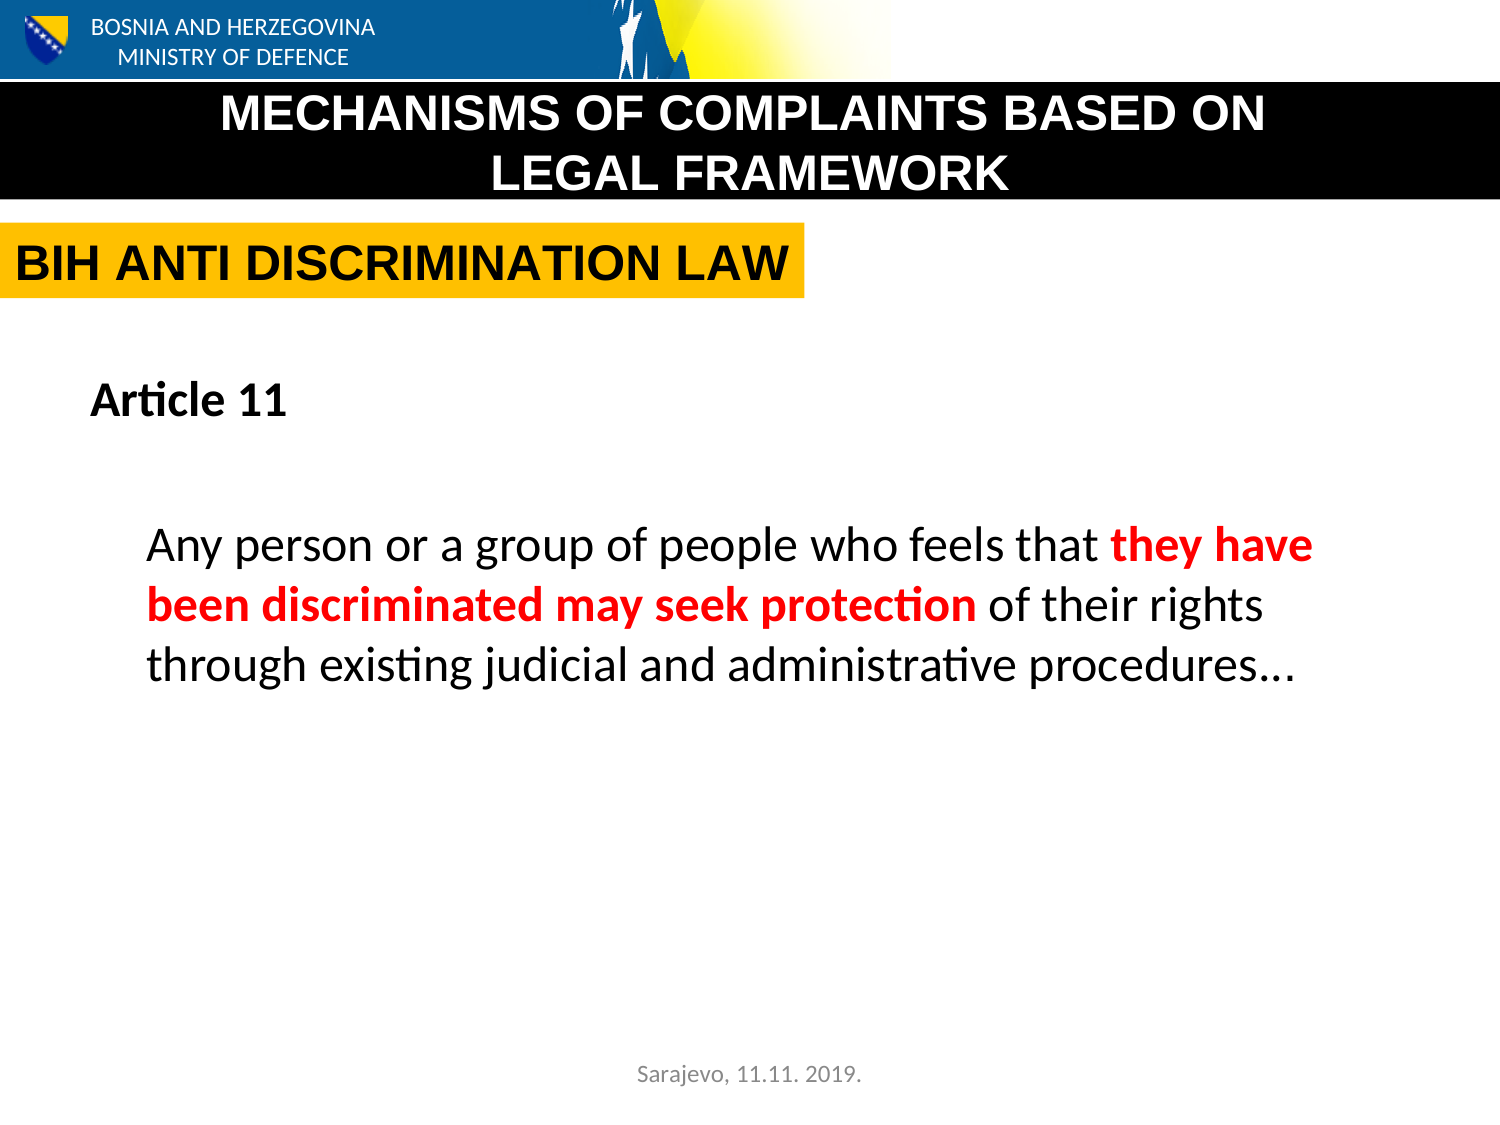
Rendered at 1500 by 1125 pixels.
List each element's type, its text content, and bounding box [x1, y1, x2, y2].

picture [0, 0, 1500, 79]
text_box Sarajevo, 11.11. 2019. [512, 1042, 988, 1103]
text_box BIH ANTI DISCRIMINATION LAW [0, 222, 805, 299]
list Article 11 Any person or a group of people who feels that they have been discriminated may seek protection of their rights through existing judicial and administrative procedures... [75, 359, 1426, 1102]
text_box MECHANISMS OF COMPLAINTS BASED ON LEGAL FRAMEWORK [0, 82, 1500, 200]
